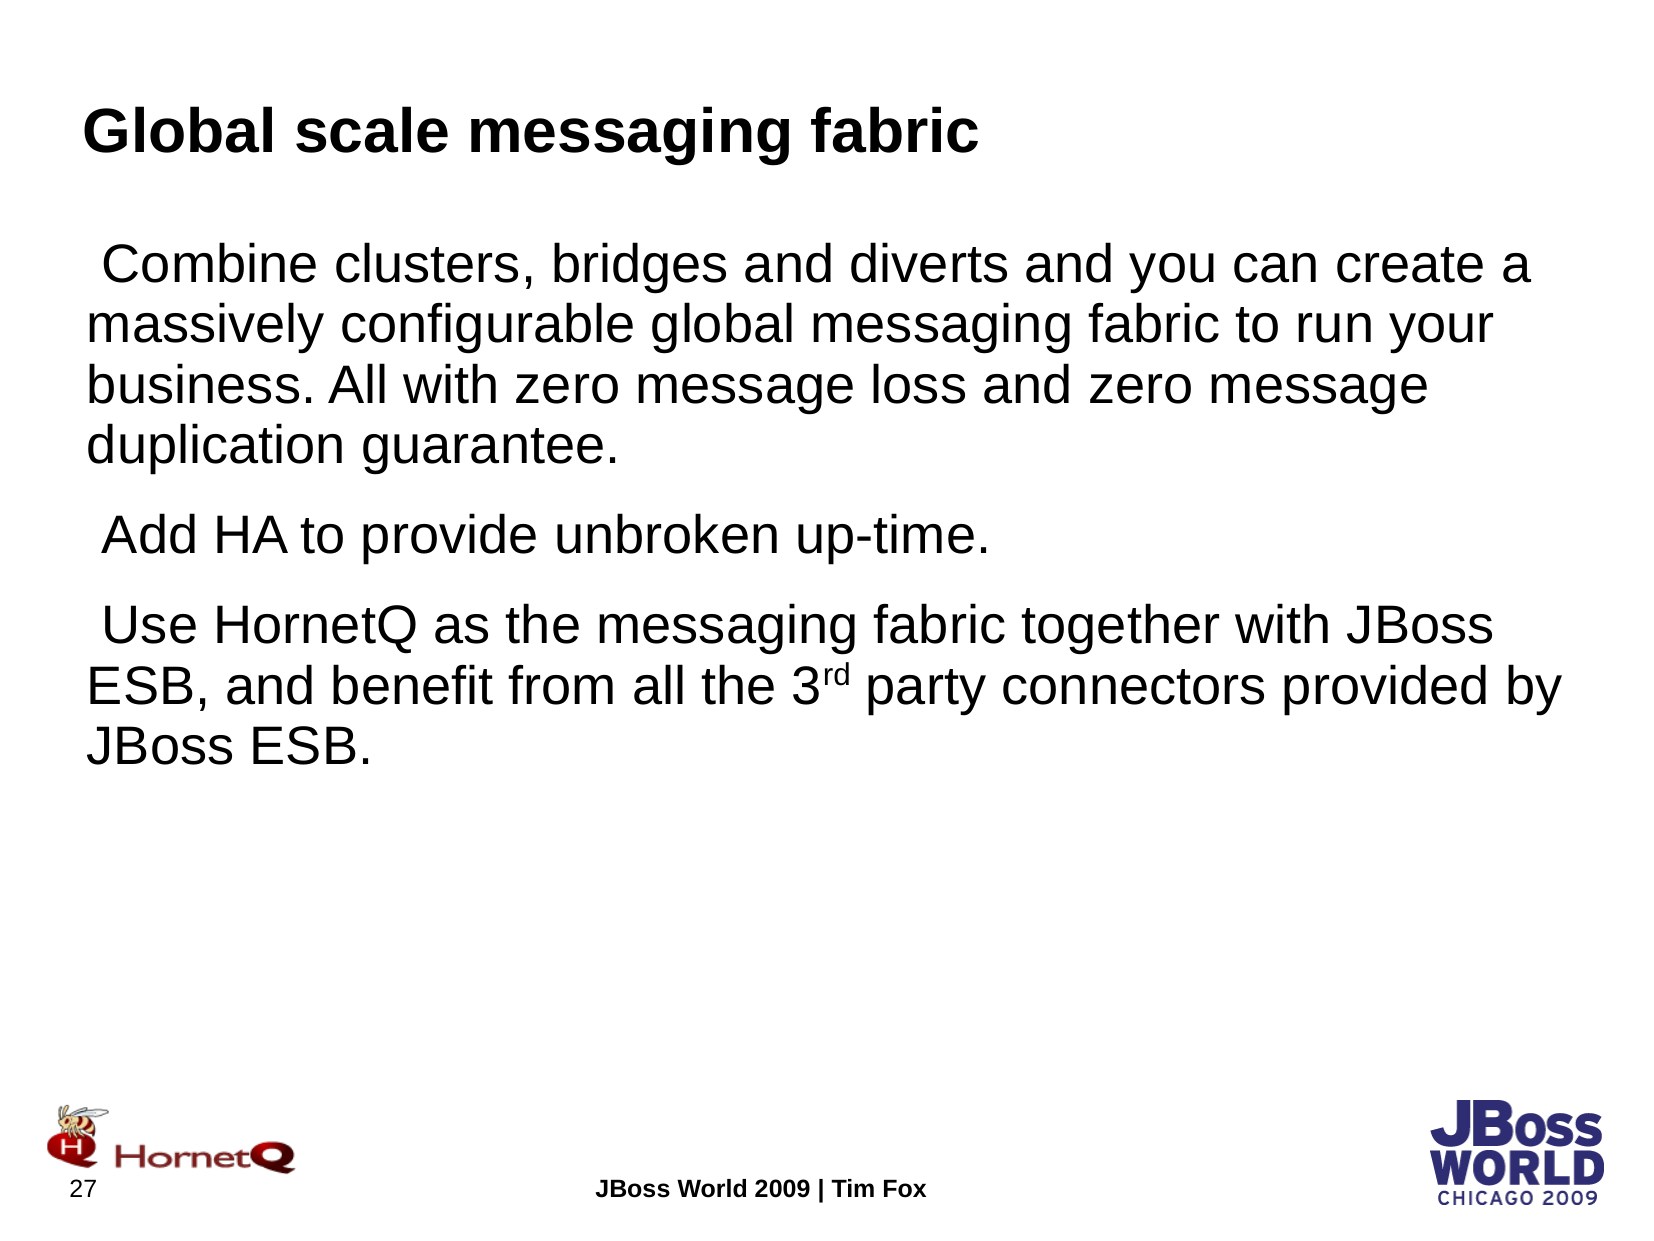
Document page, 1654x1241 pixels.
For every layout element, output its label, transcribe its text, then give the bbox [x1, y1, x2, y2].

title Global scale messaging fabric [82, 37, 1571, 226]
list Combine clusters, bridges and diverts and you can create a massively configurable global messaging fabric to run your business. All with zero message loss and zero message duplication guarantee. Add HA to provide unbroken up-time. Use HornetQ as the messaging fabric together with JBoss ESB, and benefit from all the 3rd party connectors provided by JBoss ESB. [86, 232, 1576, 937]
picture [1430, 1099, 1604, 1212]
picture [46, 1101, 297, 1177]
